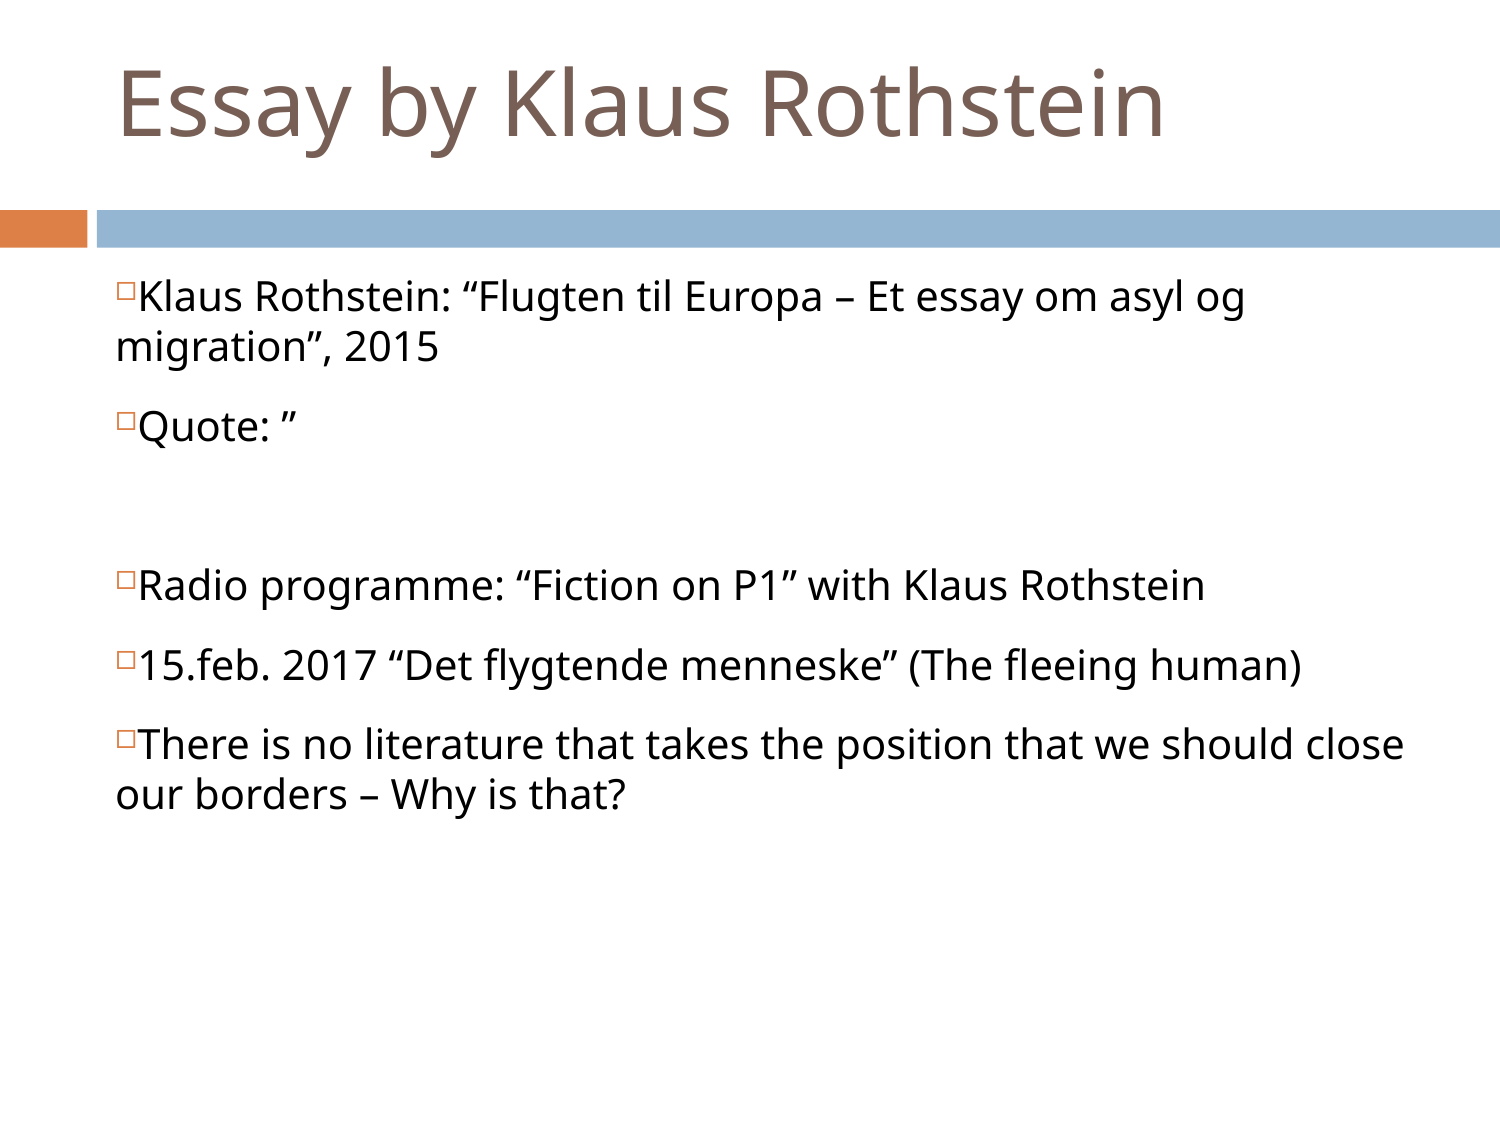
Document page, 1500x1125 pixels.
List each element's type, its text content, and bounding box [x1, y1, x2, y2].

list Klaus Rothstein: “Flugten til Europa – Et essay om asyl og migration”, 2015 Quote: ” Radio programme: “Fiction on P1” with Klaus Rothstein 15.feb. 2017 “Det flygtende menneske” (The fleeing human) There is no literature that takes the position that we should close our borders – Why is that? [100, 262, 1438, 1000]
title Essay by Klaus Rothstein [100, 37, 1438, 200]
